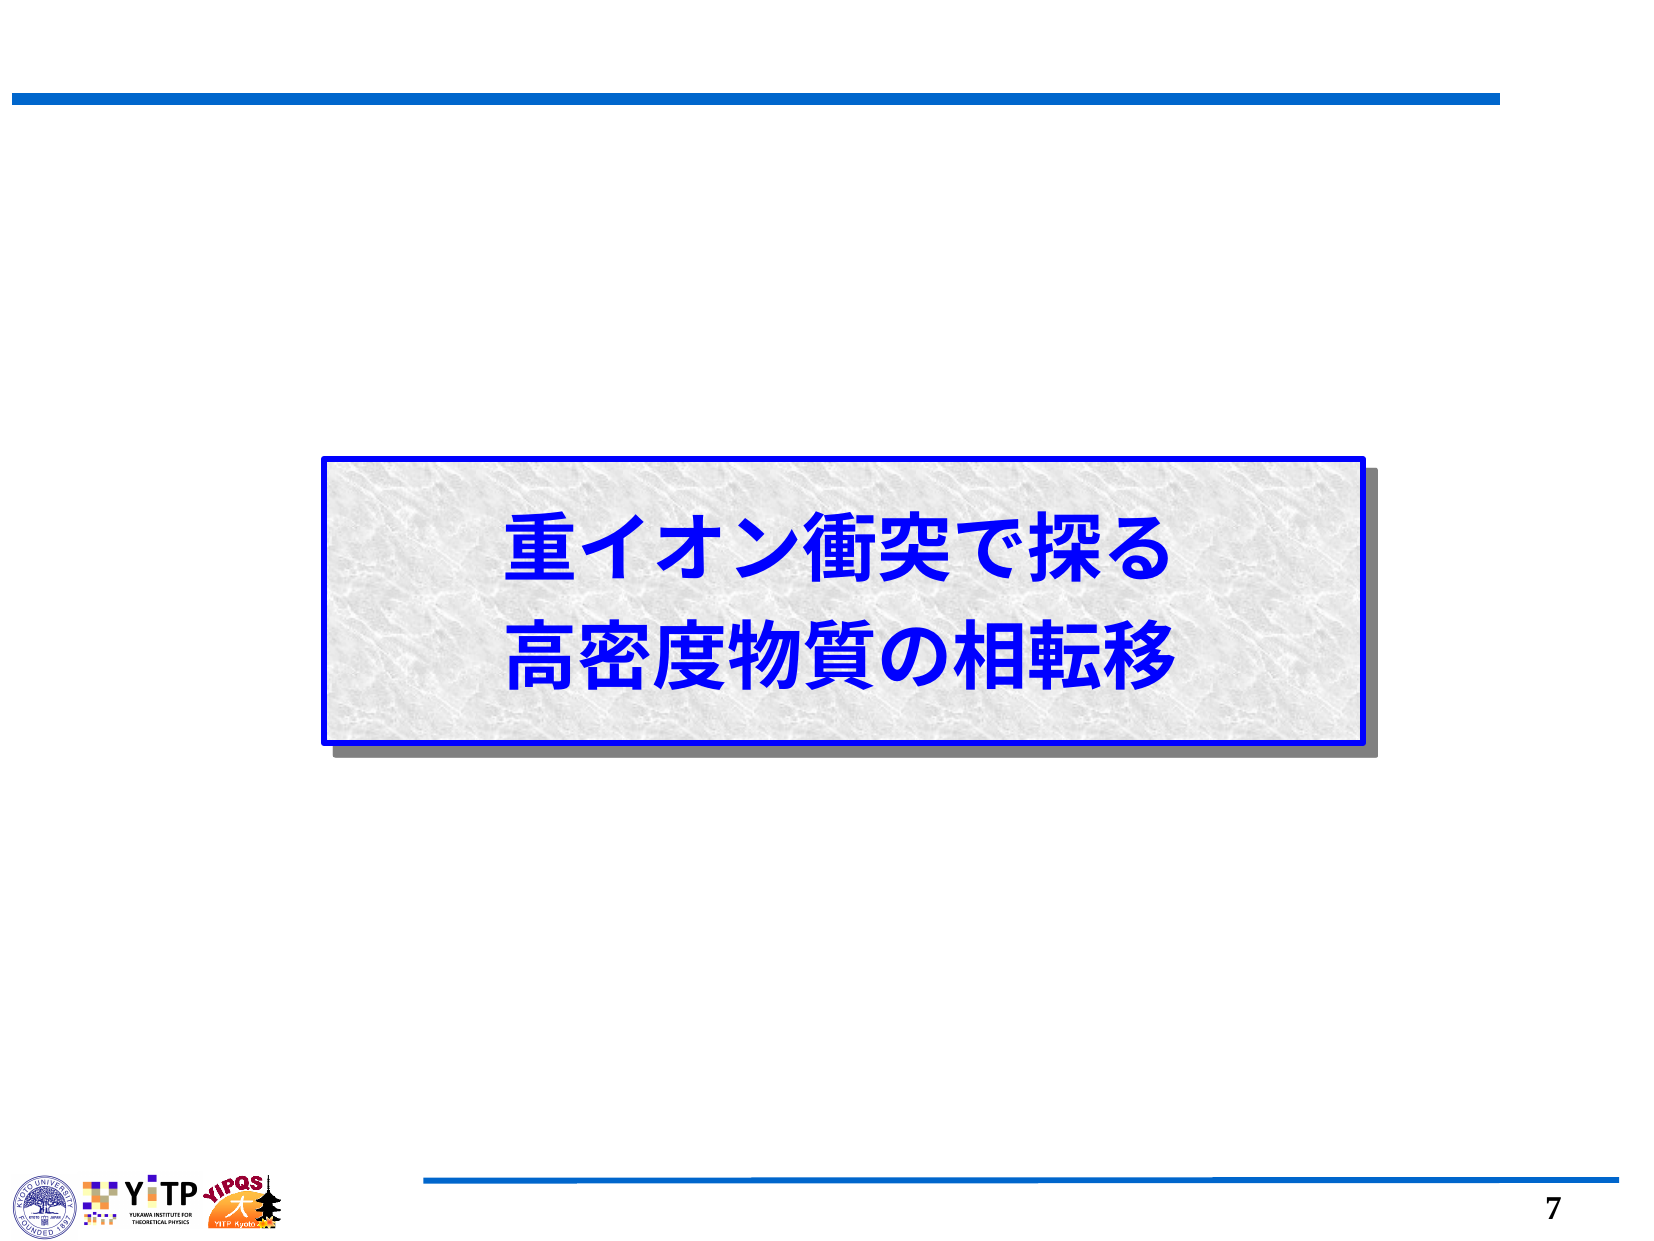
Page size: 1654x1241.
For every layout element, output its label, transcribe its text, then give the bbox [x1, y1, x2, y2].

text_box 重イオン衝突で探る 高密度物質の相転移 [323, 458, 1364, 744]
picture [11, 1170, 281, 1241]
